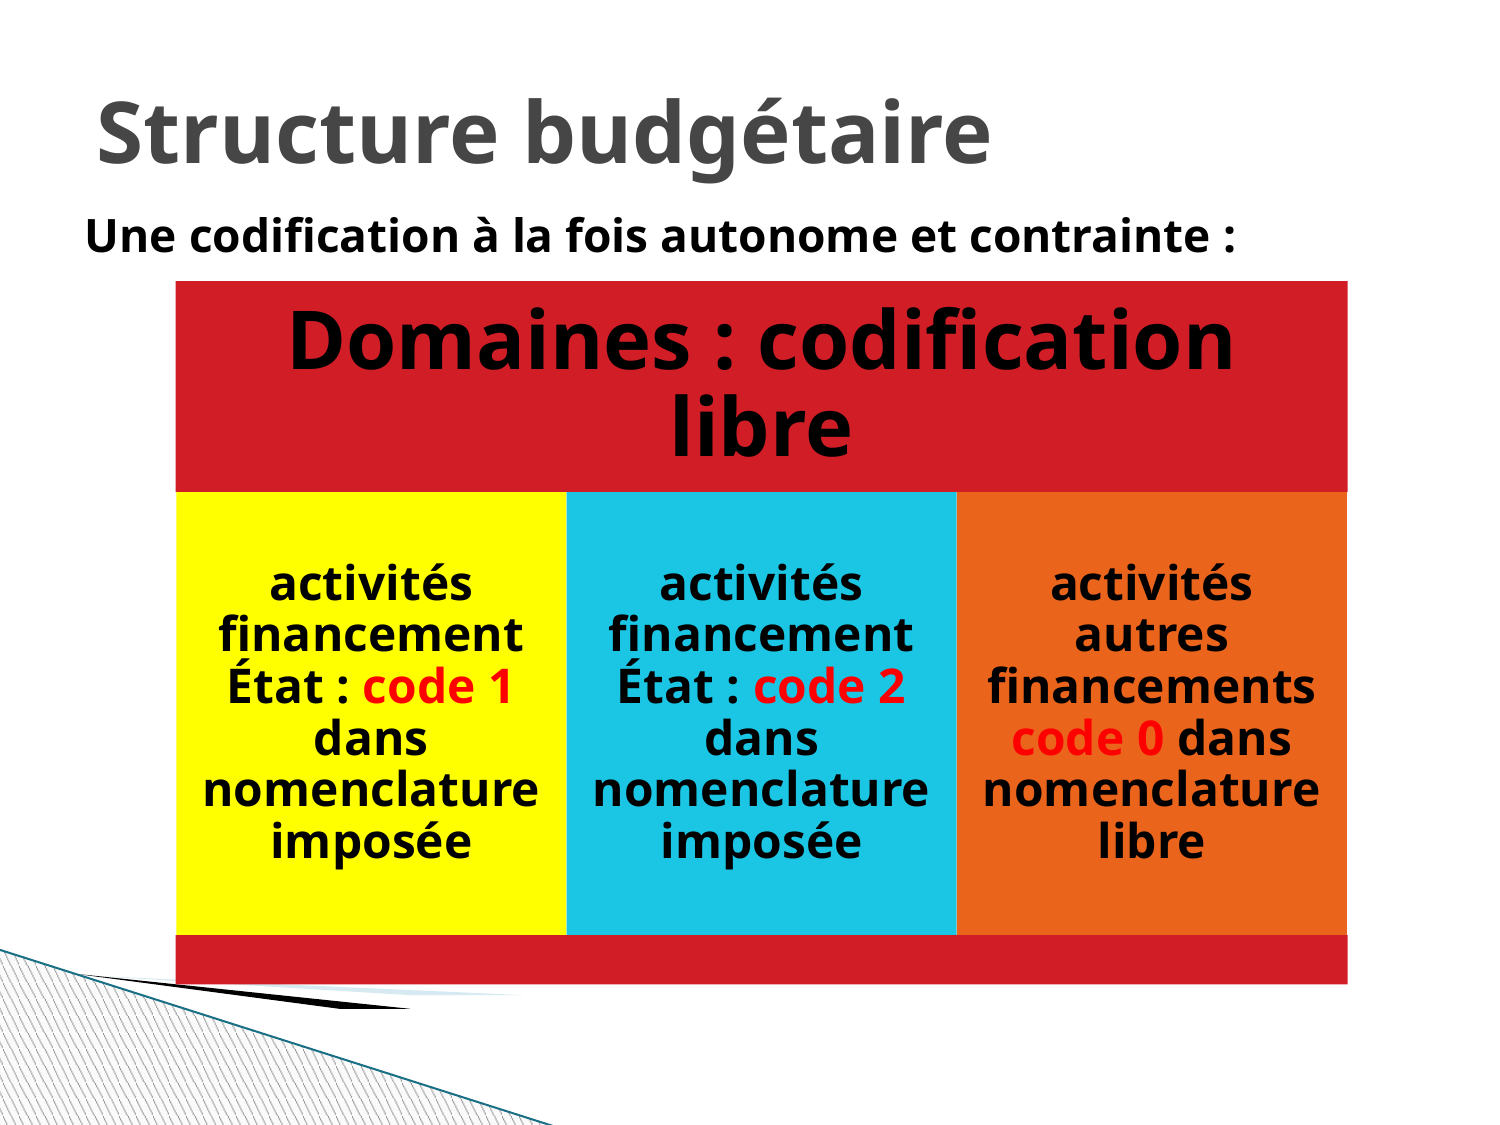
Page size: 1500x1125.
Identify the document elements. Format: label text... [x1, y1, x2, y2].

text_box activités autres financements code 0 dans nomenclature libre [956, 492, 1347, 935]
text_box [175, 935, 1348, 985]
text_box activités financement État : code 1 dans nomenclature imposée [176, 492, 566, 935]
text_box activités financement État : code 2 dans nomenclature imposée [566, 492, 956, 935]
picture [0, 952, 543, 1125]
list Une codification à la fois autonome et contrainte : [70, 199, 1421, 308]
text_box Domaines : codification libre [175, 308, 1348, 493]
title Structure budgétaire [82, 35, 1432, 223]
